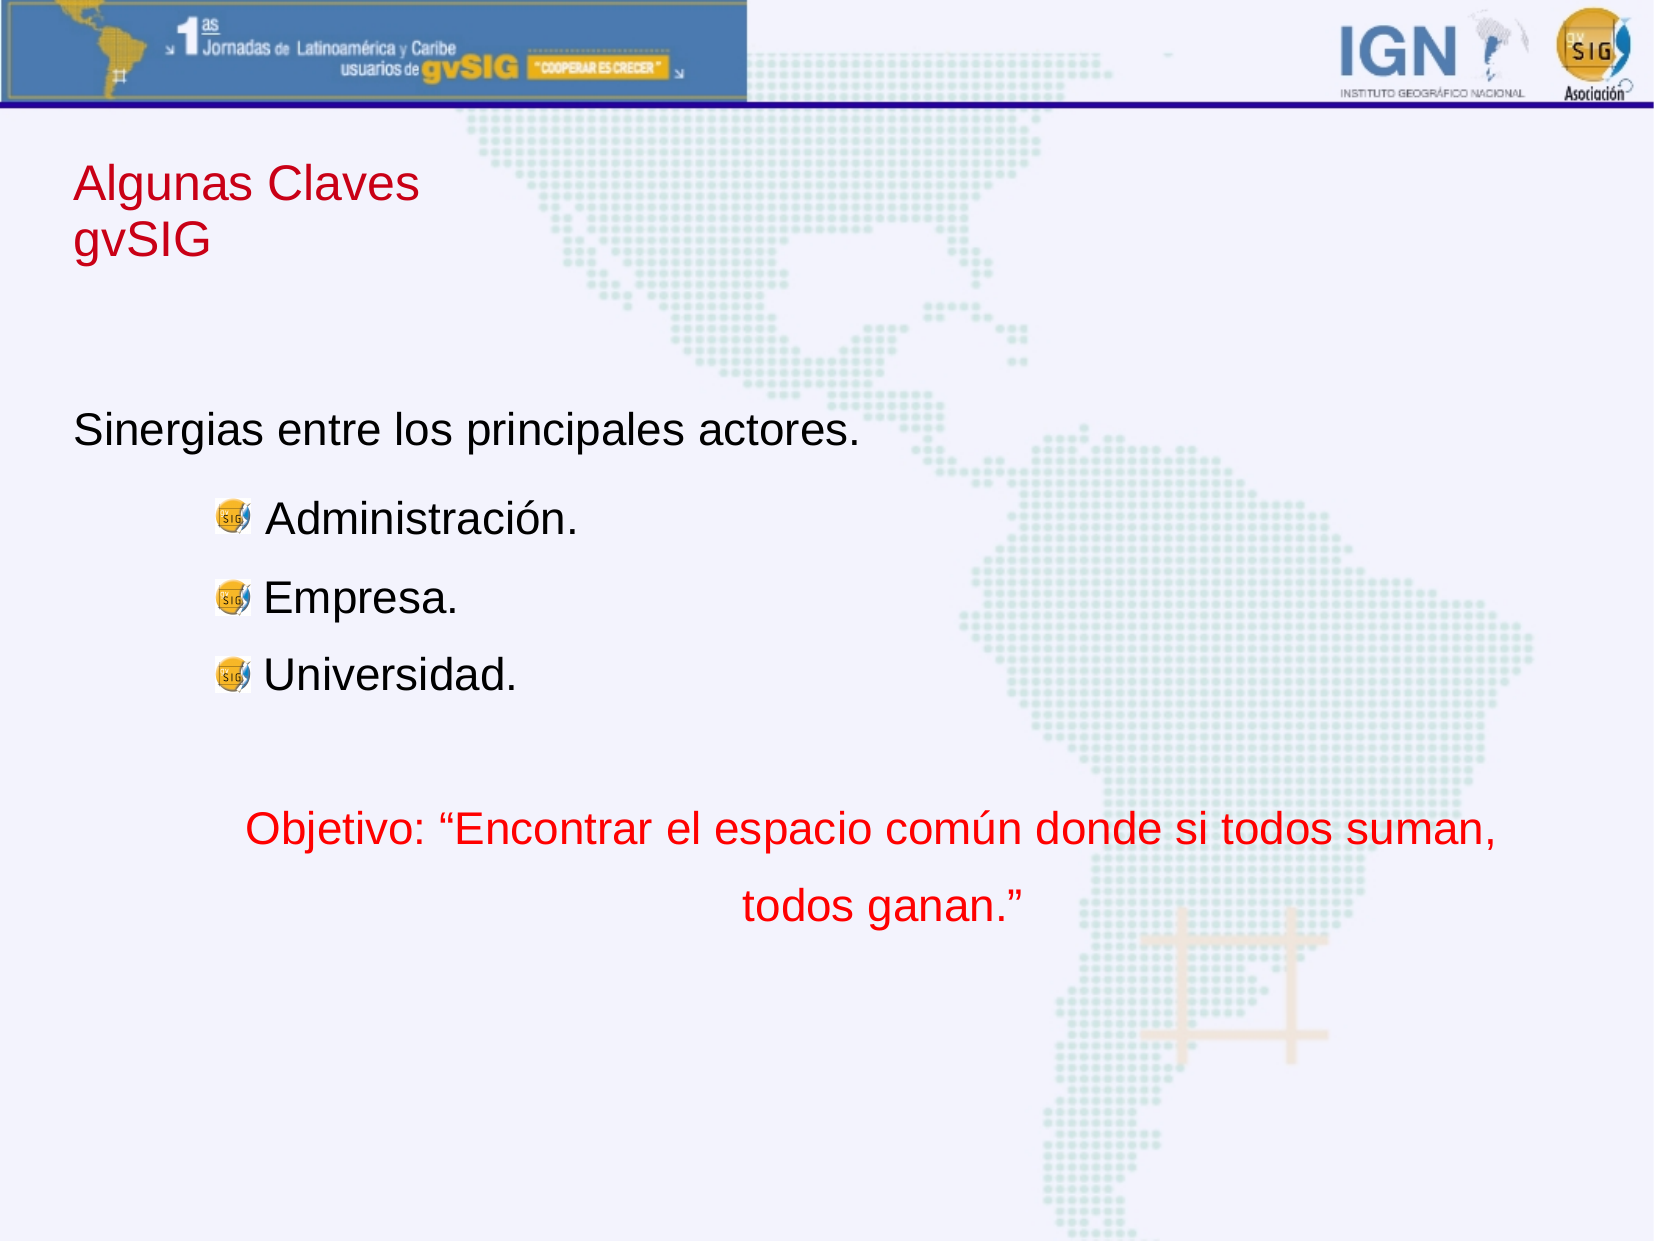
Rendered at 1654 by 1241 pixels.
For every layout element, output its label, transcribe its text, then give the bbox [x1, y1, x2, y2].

text_box Sinergias entre los principales actores. Administración. Empresa. Universidad. Objetivo: “Encontrar el espacio común donde si todos suman, todos ganan.” [58, 371, 1530, 939]
text_box Algunas Claves gvSIG [59, 147, 587, 225]
picture [0, 0, 1654, 1241]
